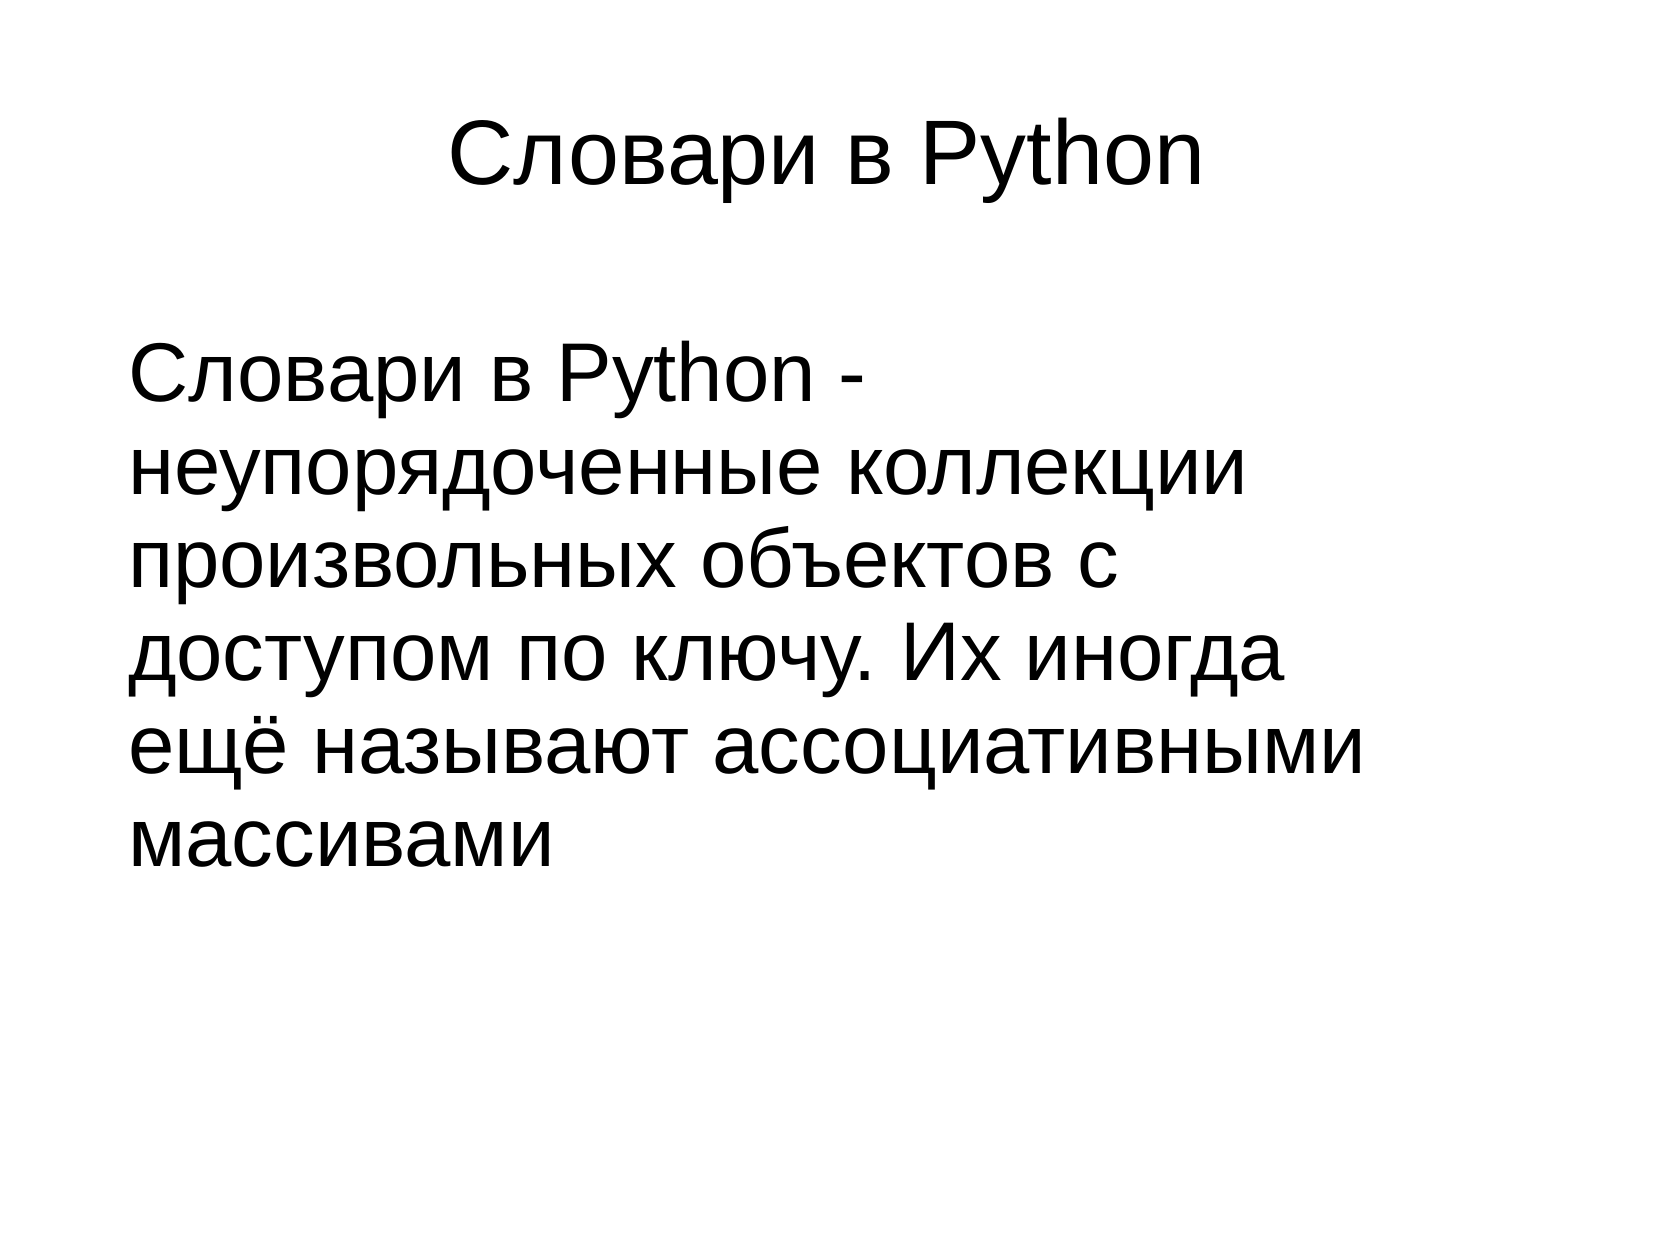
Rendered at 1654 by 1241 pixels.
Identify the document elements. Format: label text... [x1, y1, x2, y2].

title Словари в Python [82, 49, 1571, 257]
text_box Словари в Python - неупорядоченные коллекции произвольных объектов с доступом по ключу. Их иногда ещё называют ассоциативными массивами [113, 318, 1441, 892]
